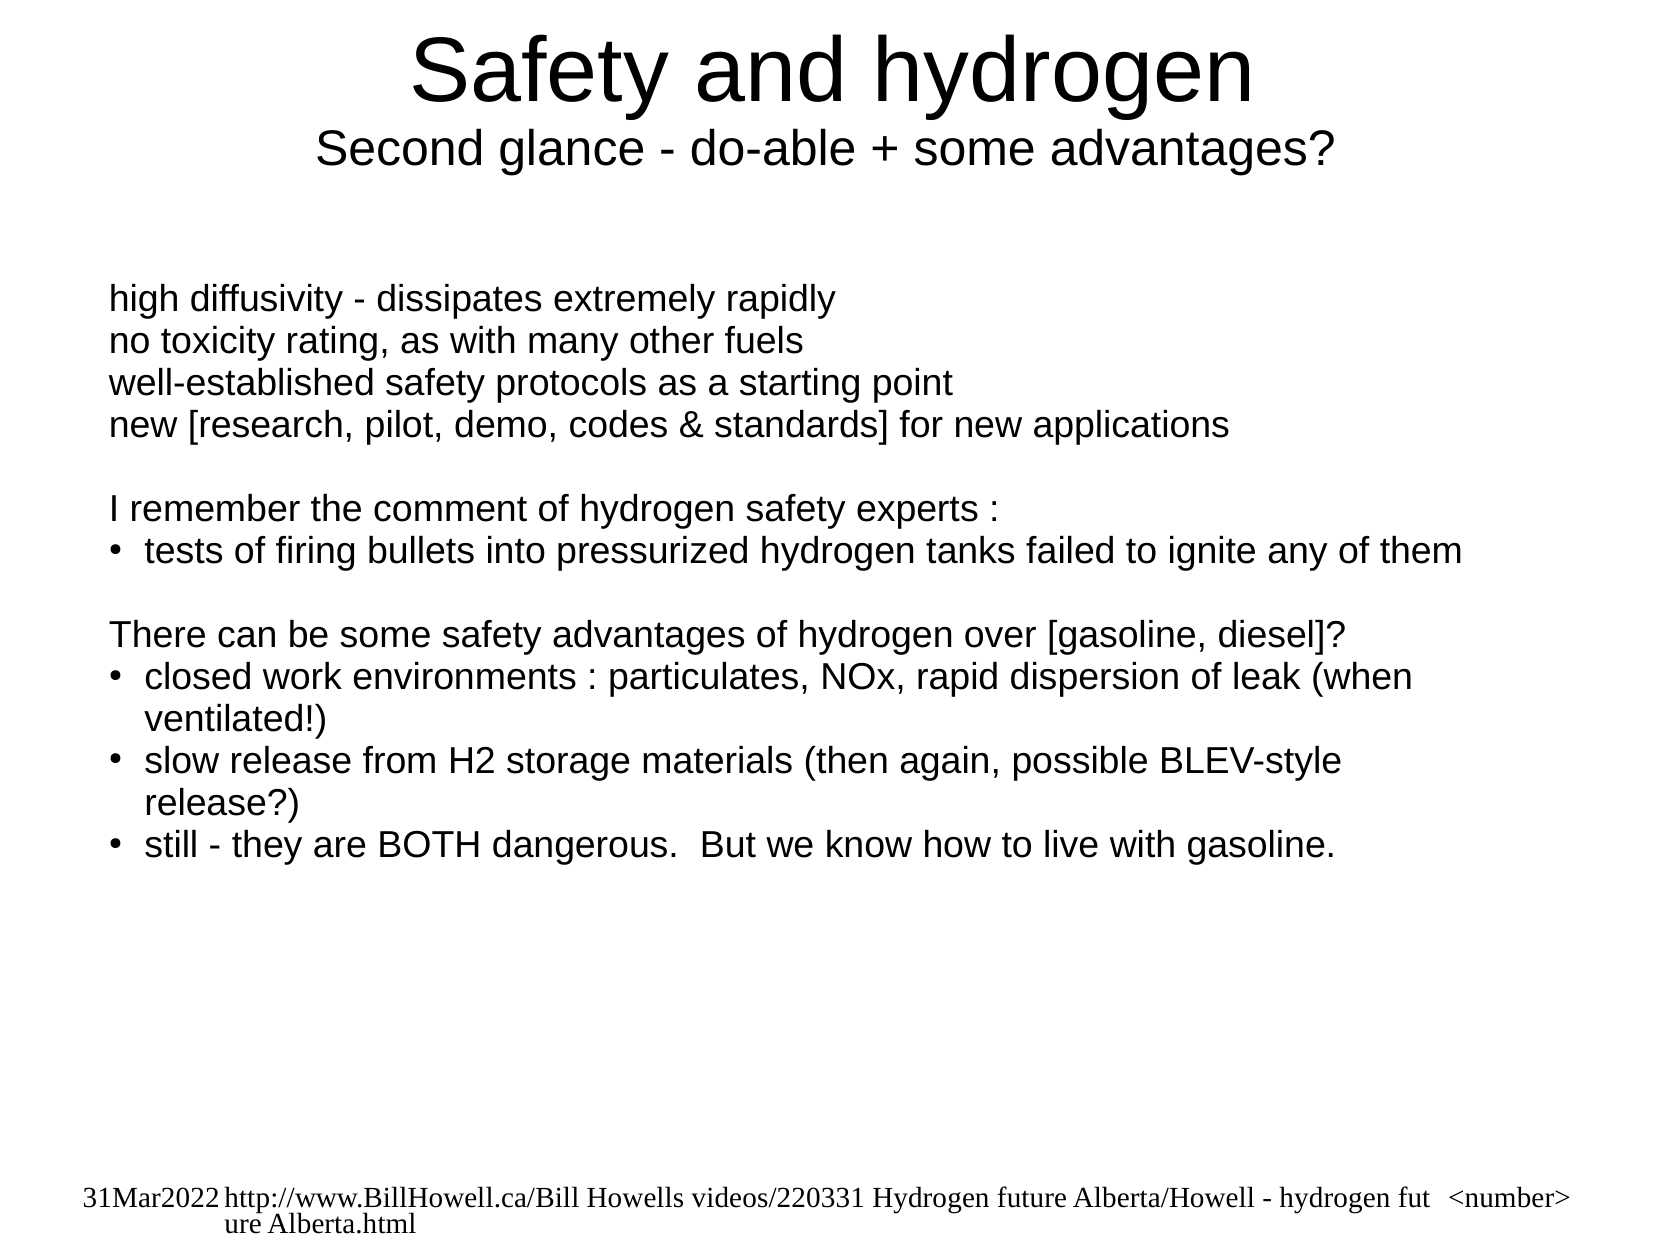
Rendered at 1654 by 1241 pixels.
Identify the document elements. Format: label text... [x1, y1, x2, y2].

title Safety and hydrogen Second glance - do-able + some advantages? [70, 17, 1559, 178]
text_box high diffusivity - dissipates extremely rapidly no toxicity rating, as with many other fuels well-established safety protocols as a starting point new [research, pilot, demo, codes & standards] for new applications I remember the comment of hydrogen safety experts : tests of firing bullets into pressurized hydrogen tanks failed to ignite any of them There can be some safety advantages of hydrogen over [gasoline, diesel]? closed work environments : particulates, NOx, rapid dispersion of leak (when ventilated!) slow release from H2 storage materials (then again, possible BLEV-style release?) still - they are BOTH dangerous. But we know how to live with gasoline. [94, 270, 1500, 915]
